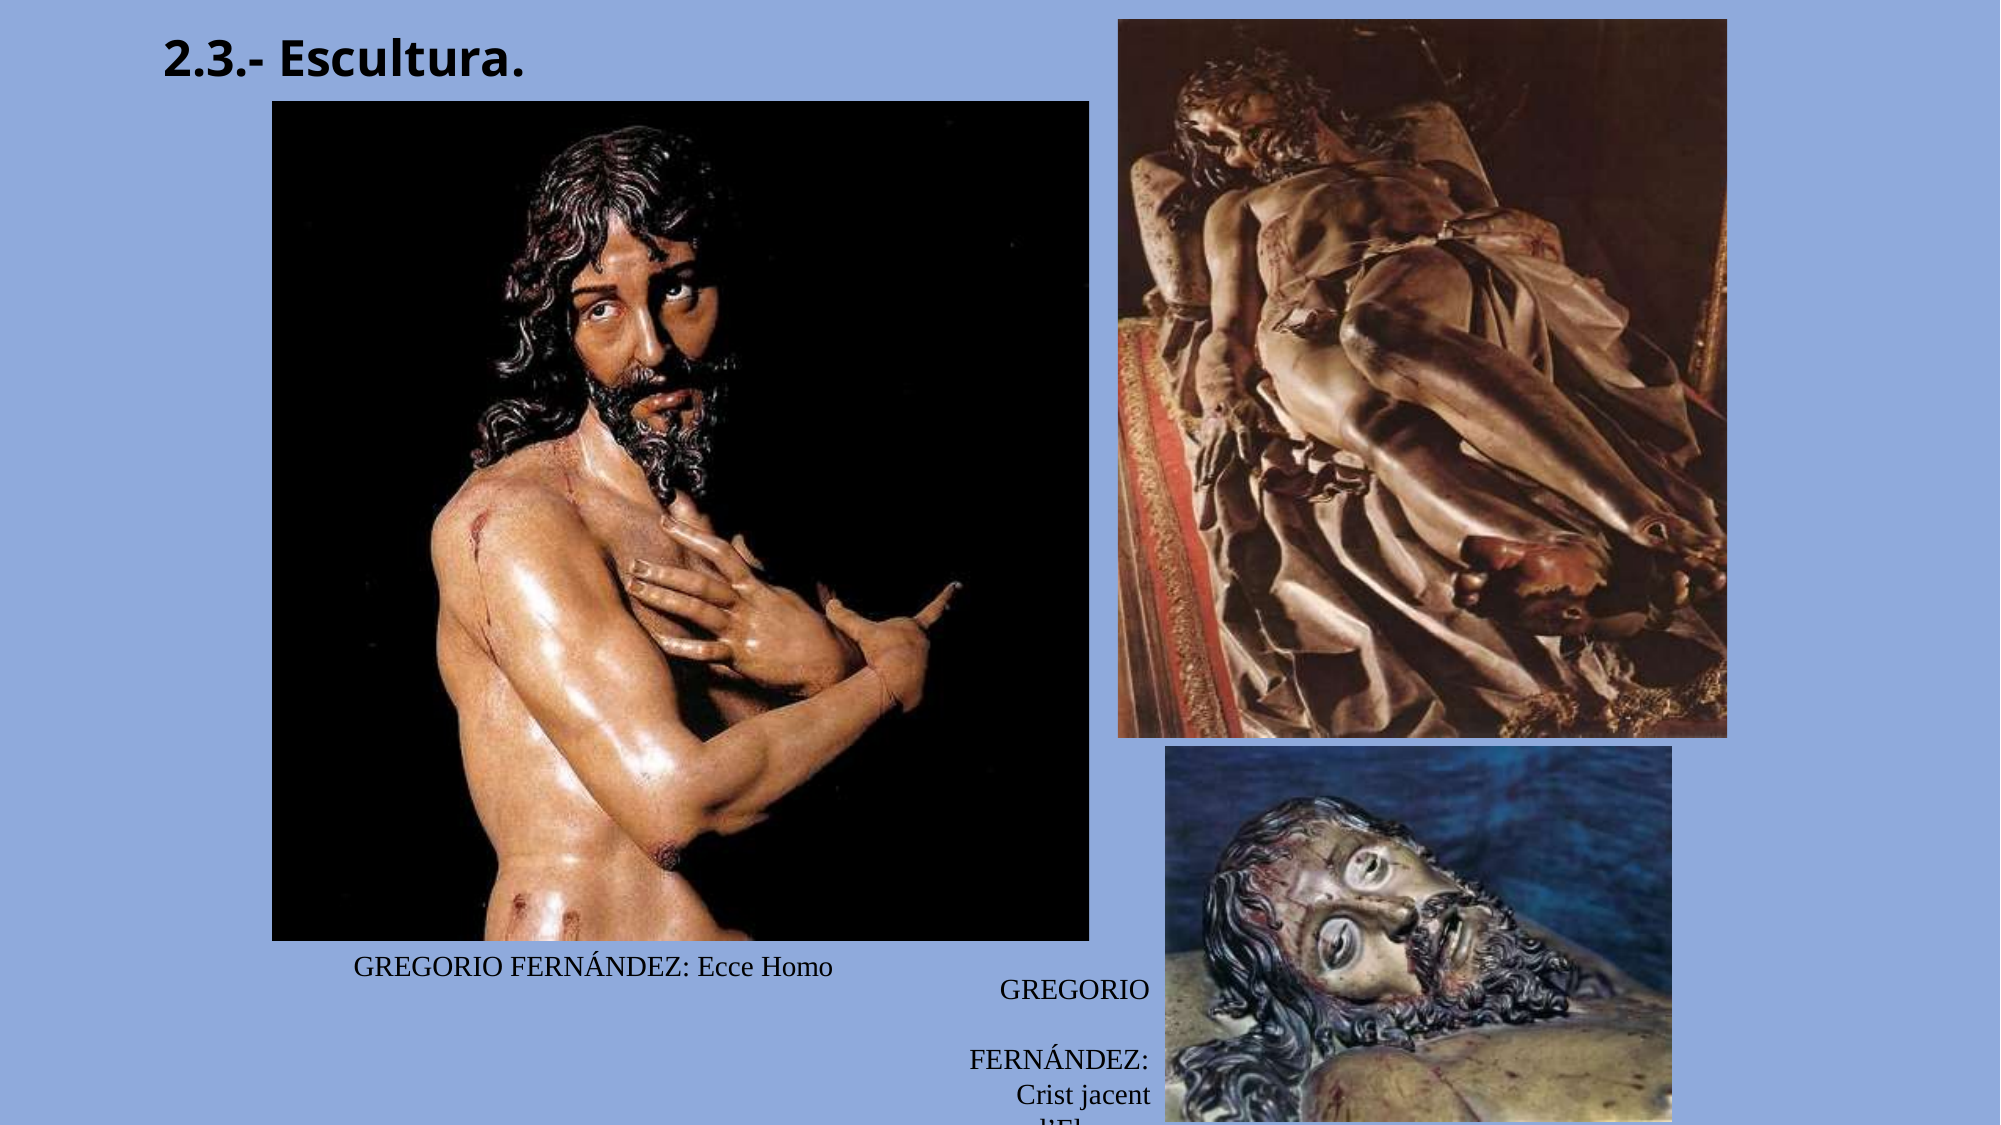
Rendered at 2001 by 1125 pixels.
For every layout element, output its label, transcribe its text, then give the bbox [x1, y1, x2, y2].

text_box [1165, 746, 1672, 1122]
text_box [1118, 19, 1727, 737]
text_box GREGORIO FERNÁNDEZ: Crist jacent d’El Pardo [967, 968, 1153, 1113]
text_box GREGORIO FERNÁNDEZ: Ecce Homo [351, 945, 840, 983]
title 2.3.- Escultura. [161, 23, 1079, 87]
text_box [272, 102, 1089, 941]
